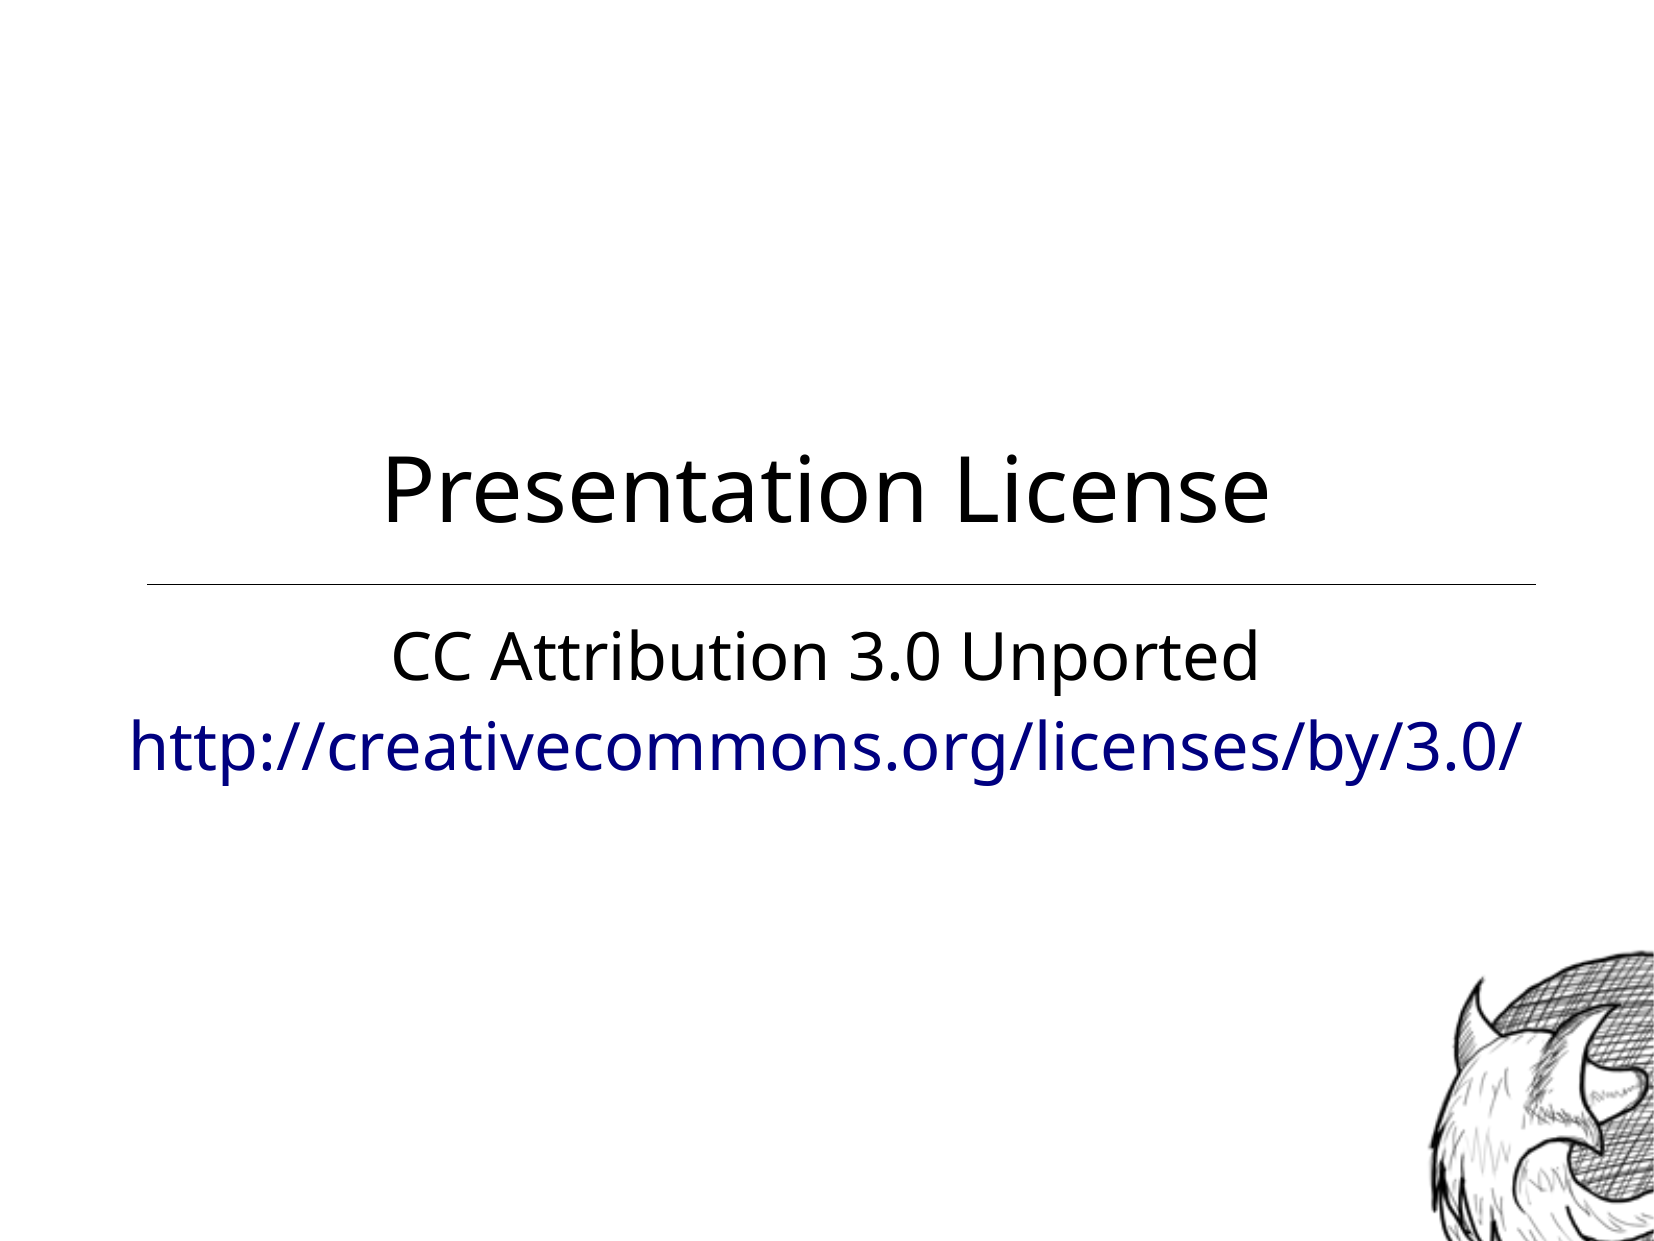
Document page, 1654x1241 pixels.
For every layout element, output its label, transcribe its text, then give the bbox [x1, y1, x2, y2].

subtitle CC Attribution 3.0 Unported http://creativecommons.org/licenses/by/3.0/ [82, 297, 1571, 1102]
picture [1386, 915, 1654, 1241]
